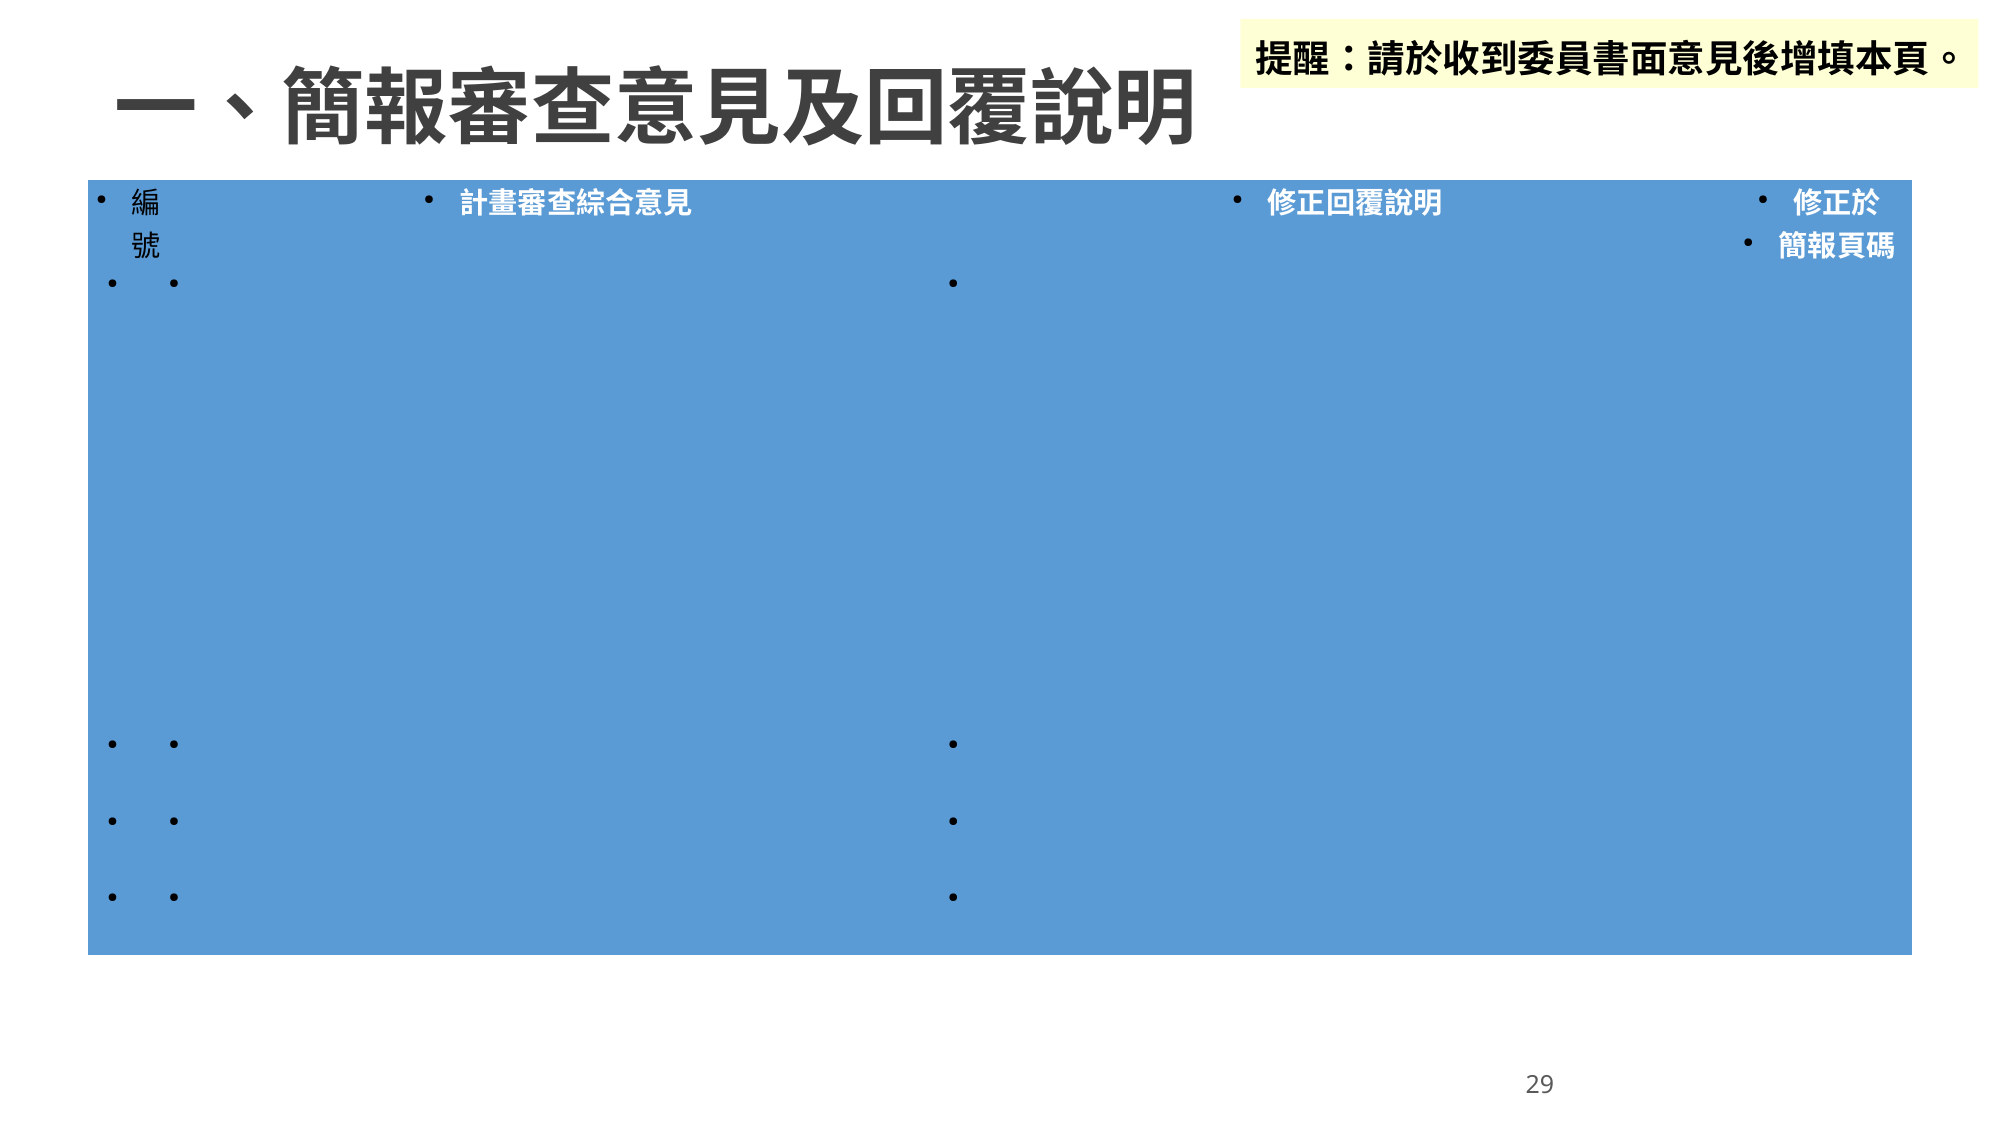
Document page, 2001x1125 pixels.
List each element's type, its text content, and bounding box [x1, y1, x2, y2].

table_cell [88, 572, 169, 649]
table_cell [948, 879, 1727, 955]
text_box 29 [1510, 1061, 1961, 1097]
table_cell [169, 879, 948, 955]
title 一、簡報審查意見及回覆說明 [99, 56, 1900, 166]
table_cell [948, 341, 1727, 418]
table_cell [88, 649, 169, 725]
table_cell [1727, 341, 1912, 418]
table_cell [1727, 572, 1912, 649]
table_cell [88, 802, 169, 879]
table_cell [1727, 495, 1912, 572]
table_cell [169, 802, 948, 879]
table_cell [88, 265, 169, 341]
table_cell [169, 649, 948, 725]
table_cell [1727, 265, 1912, 341]
table_header 編號 [88, 180, 169, 265]
table_header 修正回覆說明 [948, 180, 1727, 265]
table_cell [169, 265, 948, 341]
table_cell [169, 725, 948, 802]
table_cell [1727, 879, 1912, 955]
table_header 計畫審查綜合意見 [169, 180, 948, 265]
table_cell [948, 802, 1727, 879]
table_cell [88, 879, 169, 955]
table_cell [948, 265, 1727, 341]
table_cell [1727, 418, 1912, 495]
table_cell [948, 725, 1727, 802]
table_cell [948, 572, 1727, 649]
table_cell [948, 495, 1727, 572]
table_cell [1727, 802, 1912, 879]
text_box 提醒：請於收到委員書面意見後增填本頁。 [1240, 19, 1978, 88]
table_cell [169, 341, 948, 418]
table_cell [948, 649, 1727, 725]
table_cell [169, 418, 948, 495]
table_cell [88, 725, 169, 802]
table_cell [1727, 649, 1912, 725]
table_cell [1727, 725, 1912, 802]
table_cell [948, 418, 1727, 495]
table_header 修正於 簡報頁碼 [1727, 180, 1912, 265]
table_cell [88, 341, 169, 418]
table_cell [88, 418, 169, 495]
table_cell [88, 495, 169, 572]
table_cell [169, 572, 948, 649]
table_cell [169, 495, 948, 572]
